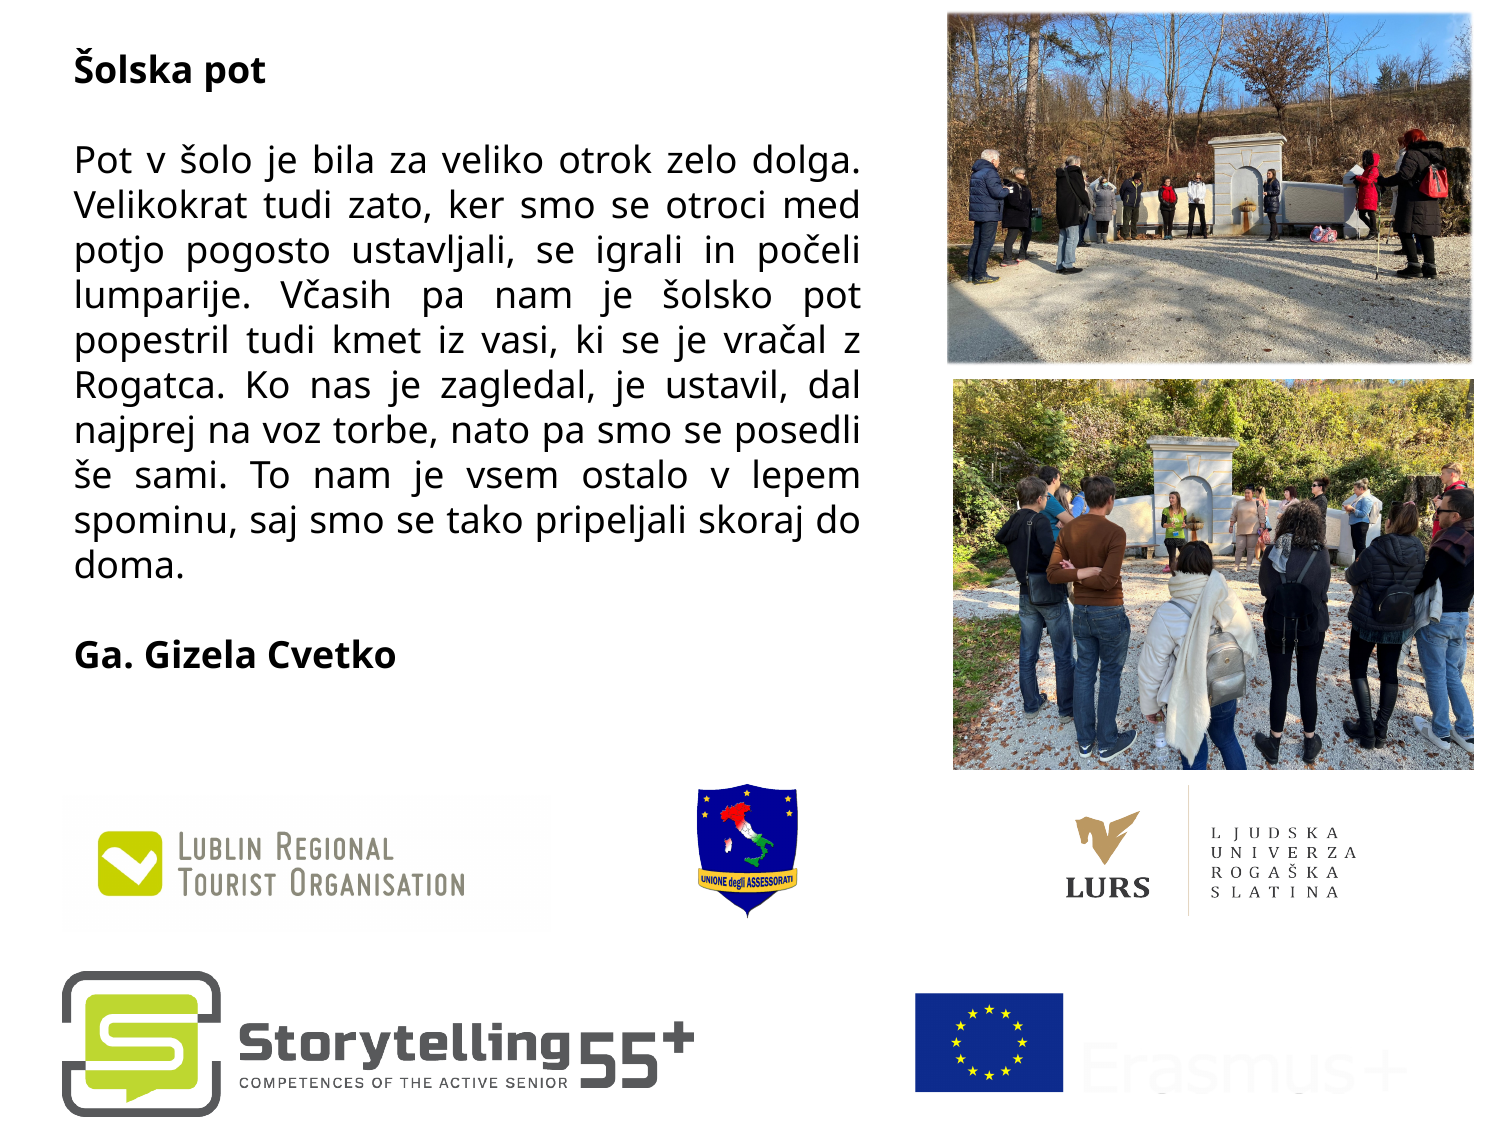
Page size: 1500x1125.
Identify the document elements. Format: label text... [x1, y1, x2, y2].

picture [953, 379, 1474, 770]
text_box [0, 778, 1500, 949]
picture [947, 10, 1474, 366]
picture [62, 795, 551, 932]
text_box Šolska pot Pot v šolo je bila za veliko otrok zelo dolga. Velikokrat tudi zato, ker smo se otroci med potjo pogosto ustavljali, se igrali in počeli lumparije. Včasih pa nam je šolsko pot popestril tudi kmet iz vasi, ki se je vračal z Rogatca. Ko nas je zagledal, je ustavil, dal najprej na voz torbe, nato pa smo se posedli še sami. To nam je vsem ostalo v lepem spominu, saj smo se tako pripeljali skoraj do doma. Ga. Gizela Cvetko [50, 38, 886, 773]
picture [677, 776, 823, 924]
picture [886, 964, 1435, 1122]
picture [1066, 785, 1356, 916]
picture [62, 971, 694, 1117]
